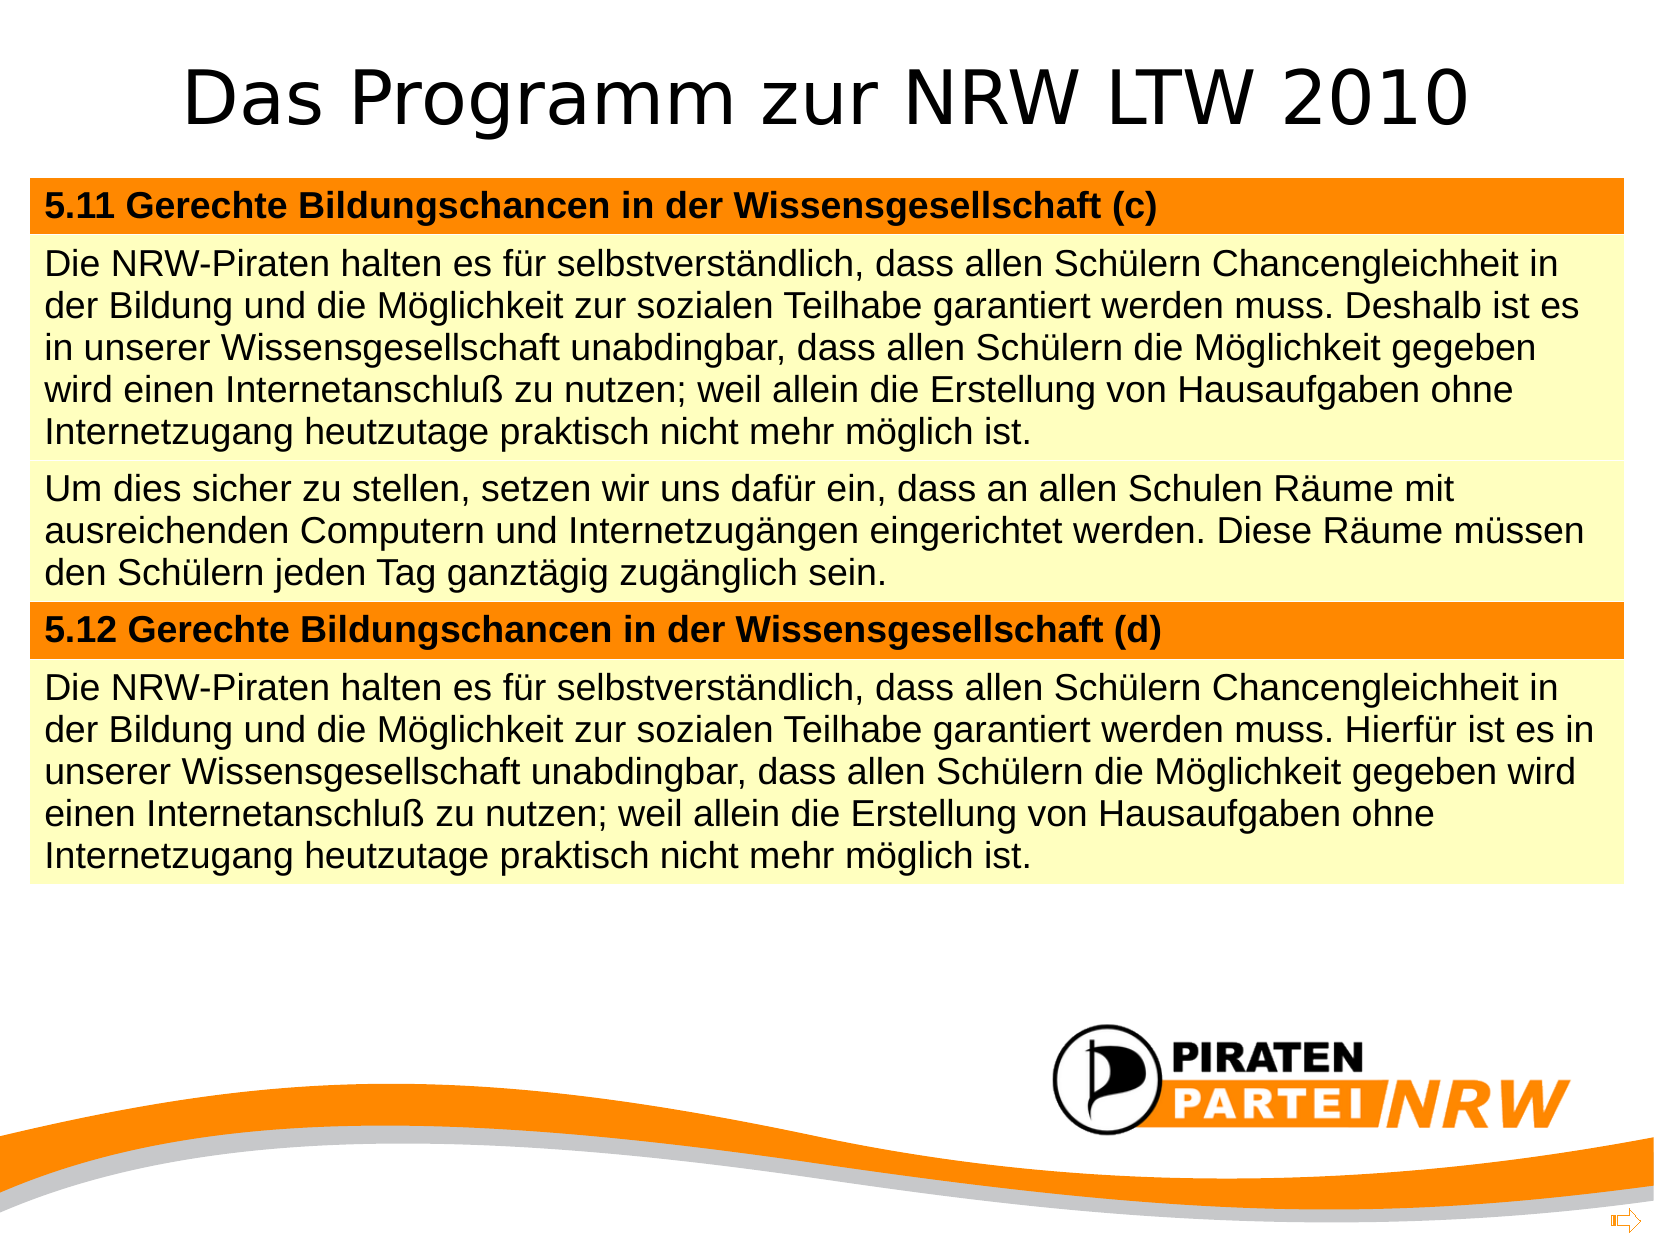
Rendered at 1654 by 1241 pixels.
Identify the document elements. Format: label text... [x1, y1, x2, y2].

title Das Programm zur NRW LTW 2010 [82, 54, 1571, 143]
table_header 5.11 Gerechte Bildungschancen in der Wissensgesellschaft (c) [30, 178, 1624, 234]
table_cell 5.12 Gerechte Bildungschancen in der Wissensgesellschaft (d) [30, 602, 1624, 659]
table_cell Die NRW-Piraten halten es für selbstverständlich, dass allen Schülern Chancengleichheit in der Bildung und die Möglichkeit zur sozialen Teilhabe garantiert werden muss. Deshalb ist es in unserer Wissensgesellschaft unabdingbar, dass allen Schülern die Möglichkeit gegeben wird einen Internetanschluß zu nutzen; weil allein die Erstellung von Hausaufgaben ohne Internetzugang heutzutage praktisch nicht mehr möglich ist. [30, 235, 1624, 460]
picture [1045, 1021, 1579, 1140]
table_cell Um dies sicher zu stellen, setzen wir uns dafür ein, dass an allen Schulen Räume mit ausreichenden Computern und Internetzugängen eingerichtet werden. Diese Räume müssen den Schülern jeden Tag ganztägig zugänglich sein. [30, 461, 1624, 601]
table_cell Die NRW-Piraten halten es für selbstverständlich, dass allen Schülern Chancengleichheit in der Bildung und die Möglichkeit zur sozialen Teilhabe garantiert werden muss. Hierfür ist es in unserer Wissensgesellschaft unabdingbar, dass allen Schülern die Möglichkeit gegeben wird einen Internetanschluß zu nutzen; weil allein die Erstellung von Hausaufgaben ohne Internetzugang heutzutage praktisch nicht mehr möglich ist. [30, 660, 1624, 884]
